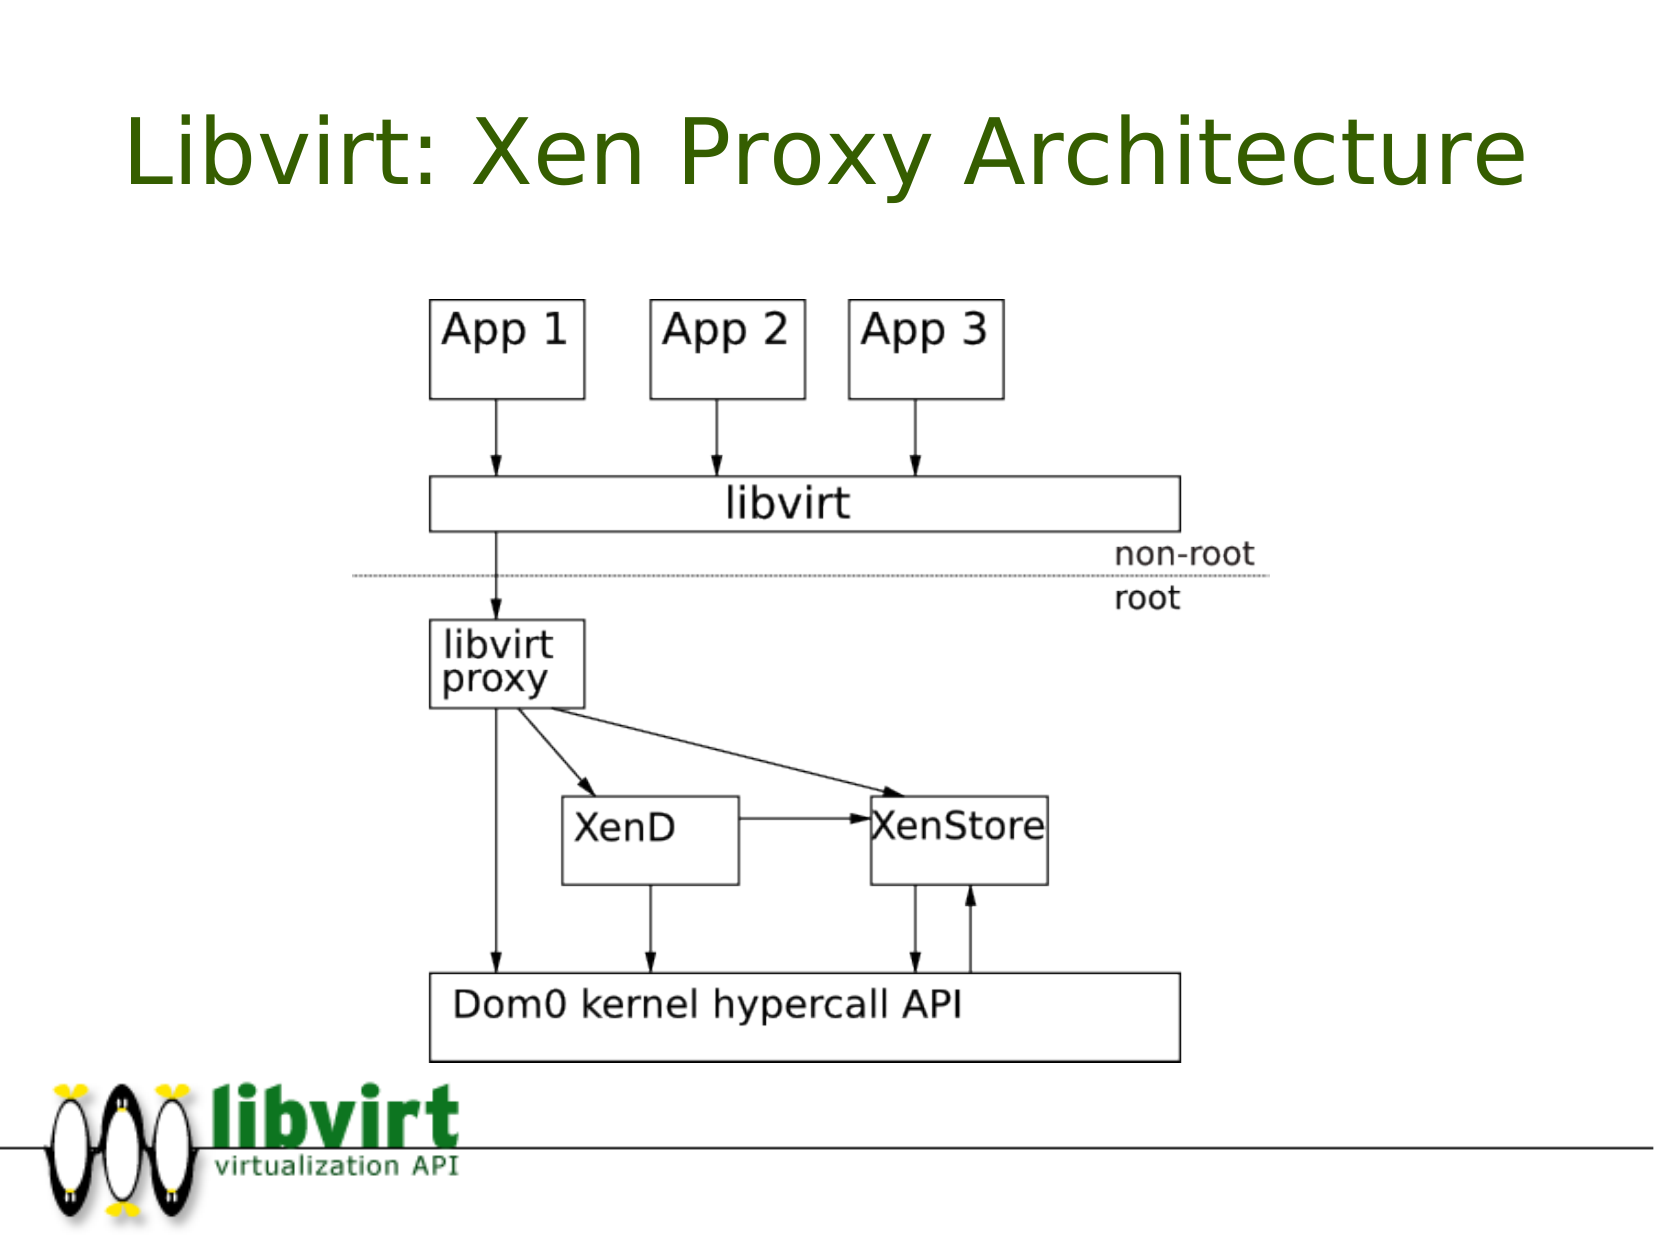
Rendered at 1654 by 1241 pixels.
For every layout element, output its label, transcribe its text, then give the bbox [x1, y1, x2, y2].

picture [352, 299, 1270, 1063]
title Libvirt: Xen Proxy Architecture [82, 49, 1571, 257]
picture [0, 1076, 1654, 1241]
